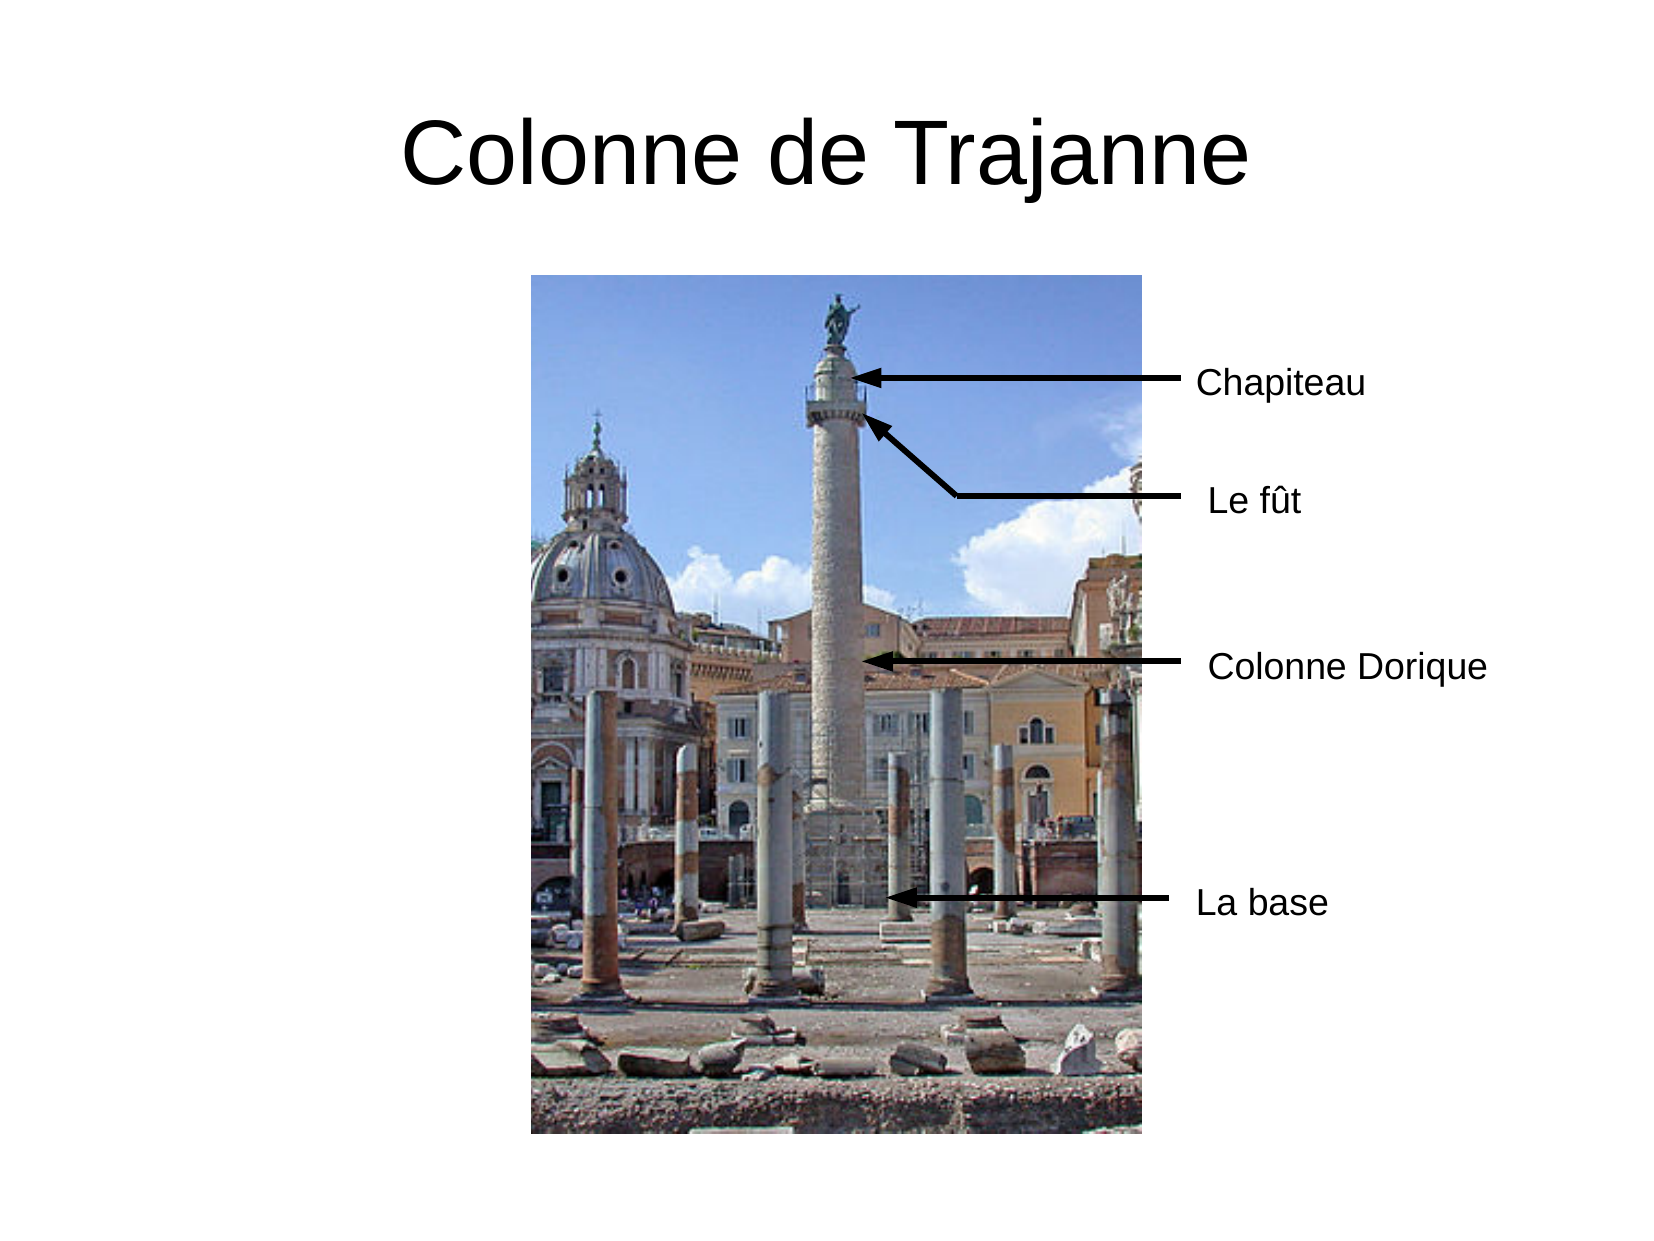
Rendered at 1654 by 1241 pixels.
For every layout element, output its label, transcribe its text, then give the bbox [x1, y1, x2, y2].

text_box La base [1181, 874, 1477, 931]
text_box Chapiteau [1181, 354, 1548, 454]
title Colonne de Trajanne [82, 49, 1571, 257]
text_box Colonne Dorique [1192, 637, 1536, 737]
text_box Le fût [1192, 472, 1453, 530]
picture [531, 275, 1142, 1134]
